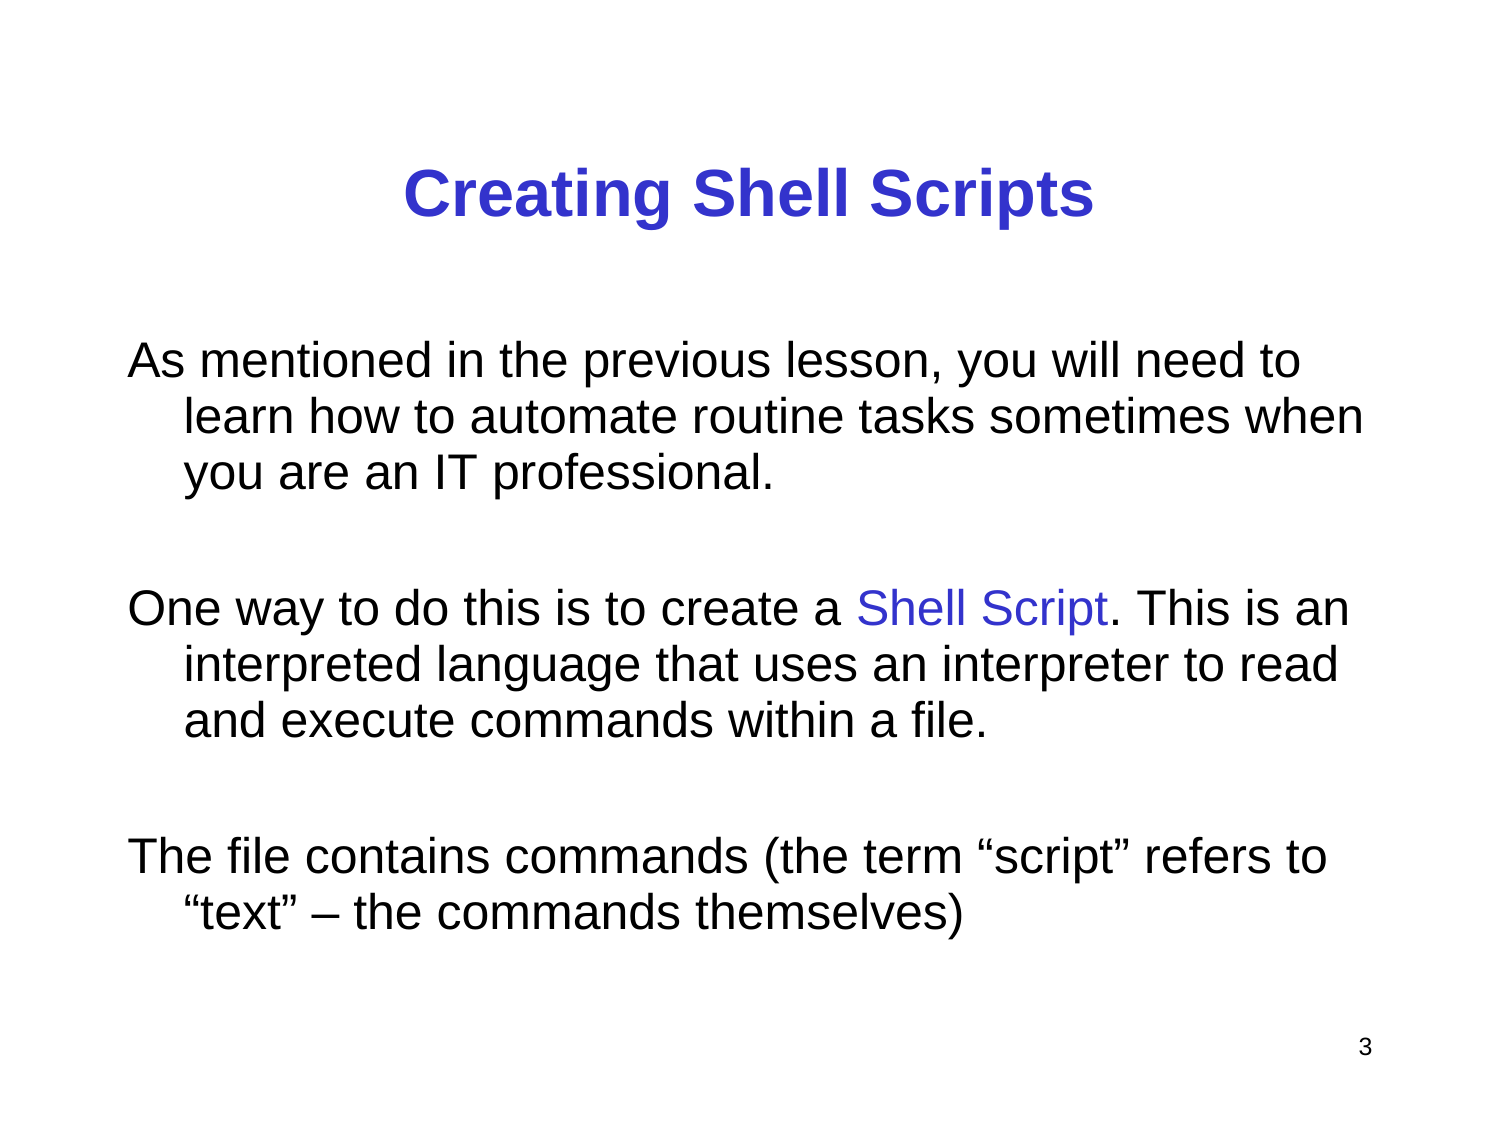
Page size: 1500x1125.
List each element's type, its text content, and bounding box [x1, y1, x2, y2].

list As mentioned in the previous lesson, you will need to learn how to automate routine tasks sometimes when you are an IT professional. One way to do this is to create a Shell Script. This is an interpreted language that uses an interpreter to read and execute commands within a file. The file contains commands (the term “script” refers to “text” – the commands themselves) [112, 324, 1388, 1001]
title Creating Shell Scripts [112, 99, 1388, 288]
